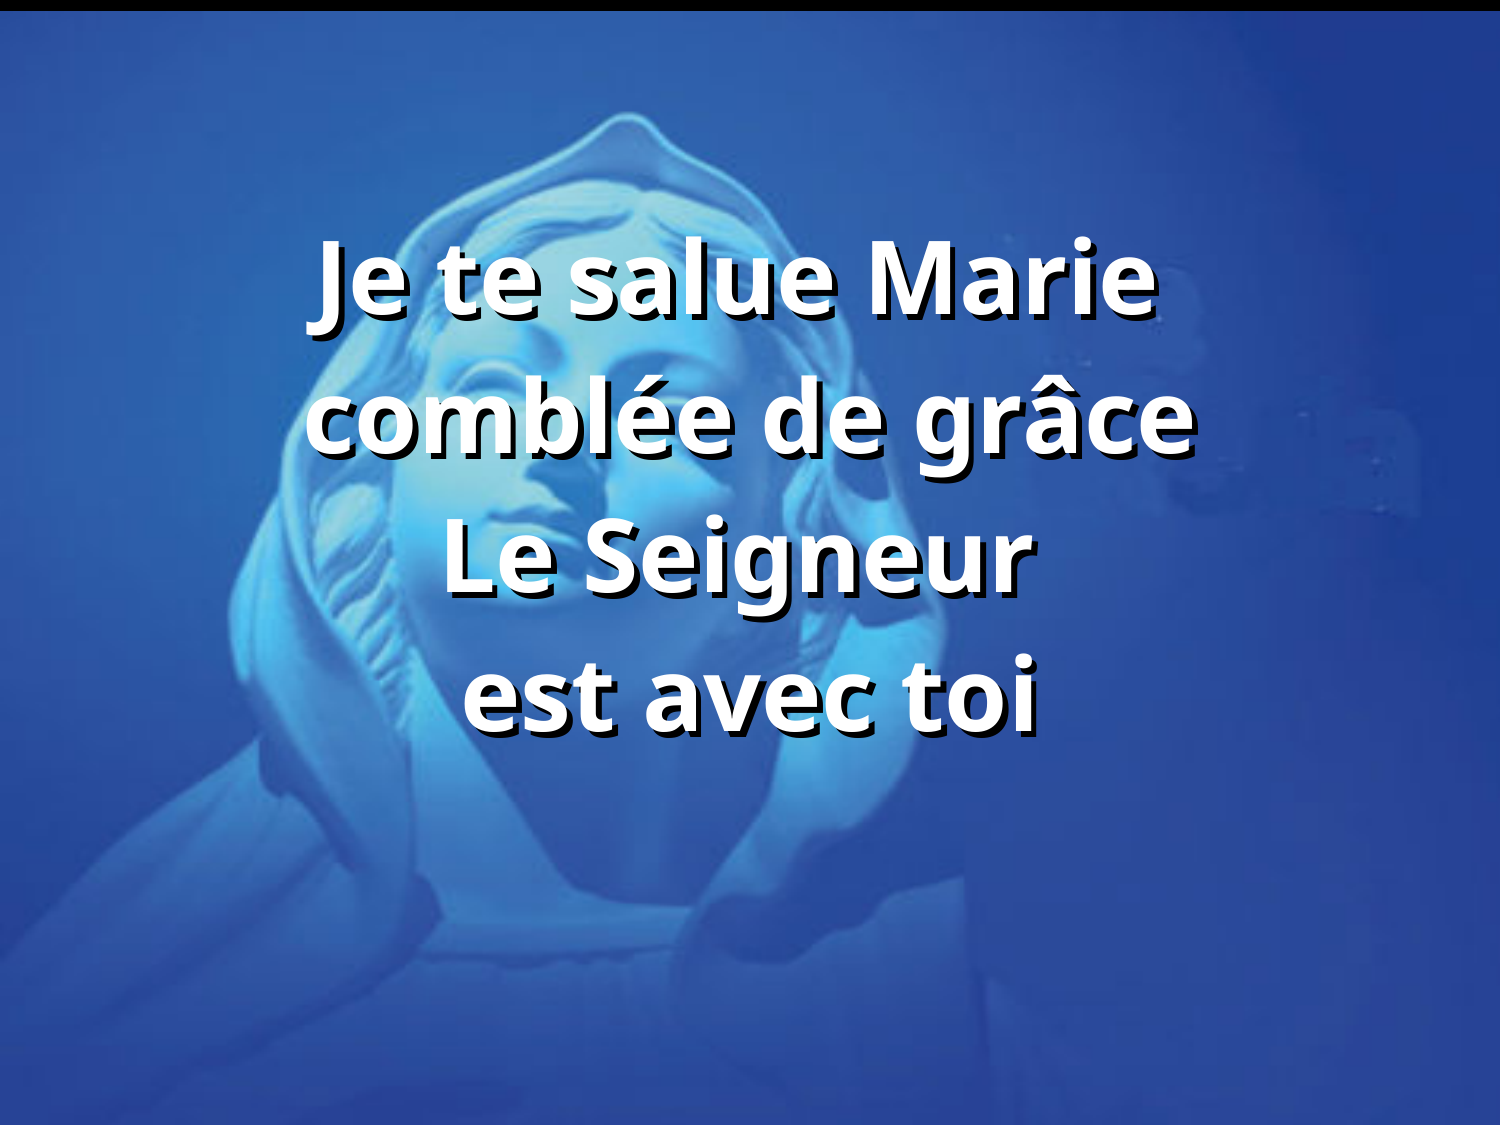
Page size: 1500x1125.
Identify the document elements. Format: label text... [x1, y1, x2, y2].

subtitle Je te salue Marie comblée de grâce Le Seigneur est avec toi [21, 0, 1479, 1121]
picture [0, 11, 1500, 1125]
